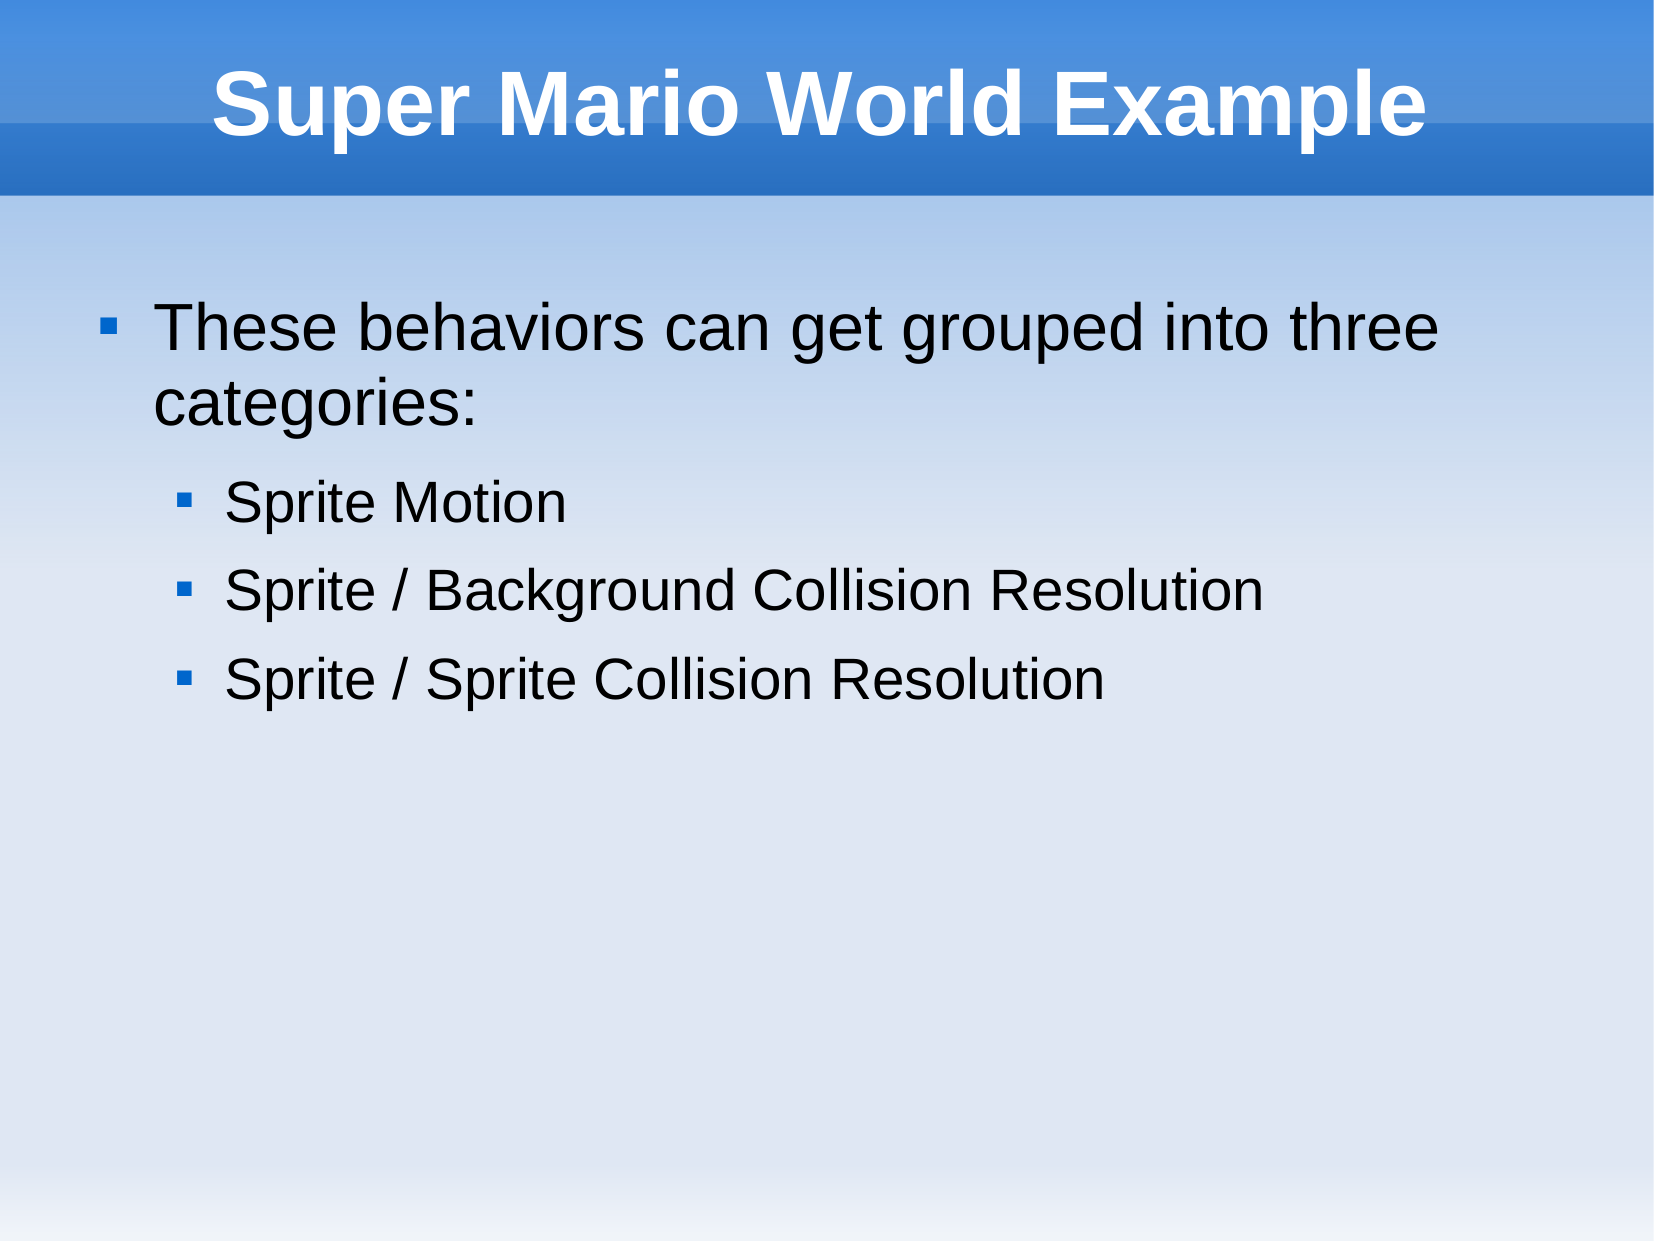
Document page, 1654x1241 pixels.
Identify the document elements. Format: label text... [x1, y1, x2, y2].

picture [0, 0, 1654, 1241]
list These behaviors can get grouped into three categories: Sprite Motion Sprite / Background Collision Resolution Sprite / Sprite Collision Resolution [82, 290, 1571, 1109]
title Super Mario World Example [76, 0, 1565, 208]
